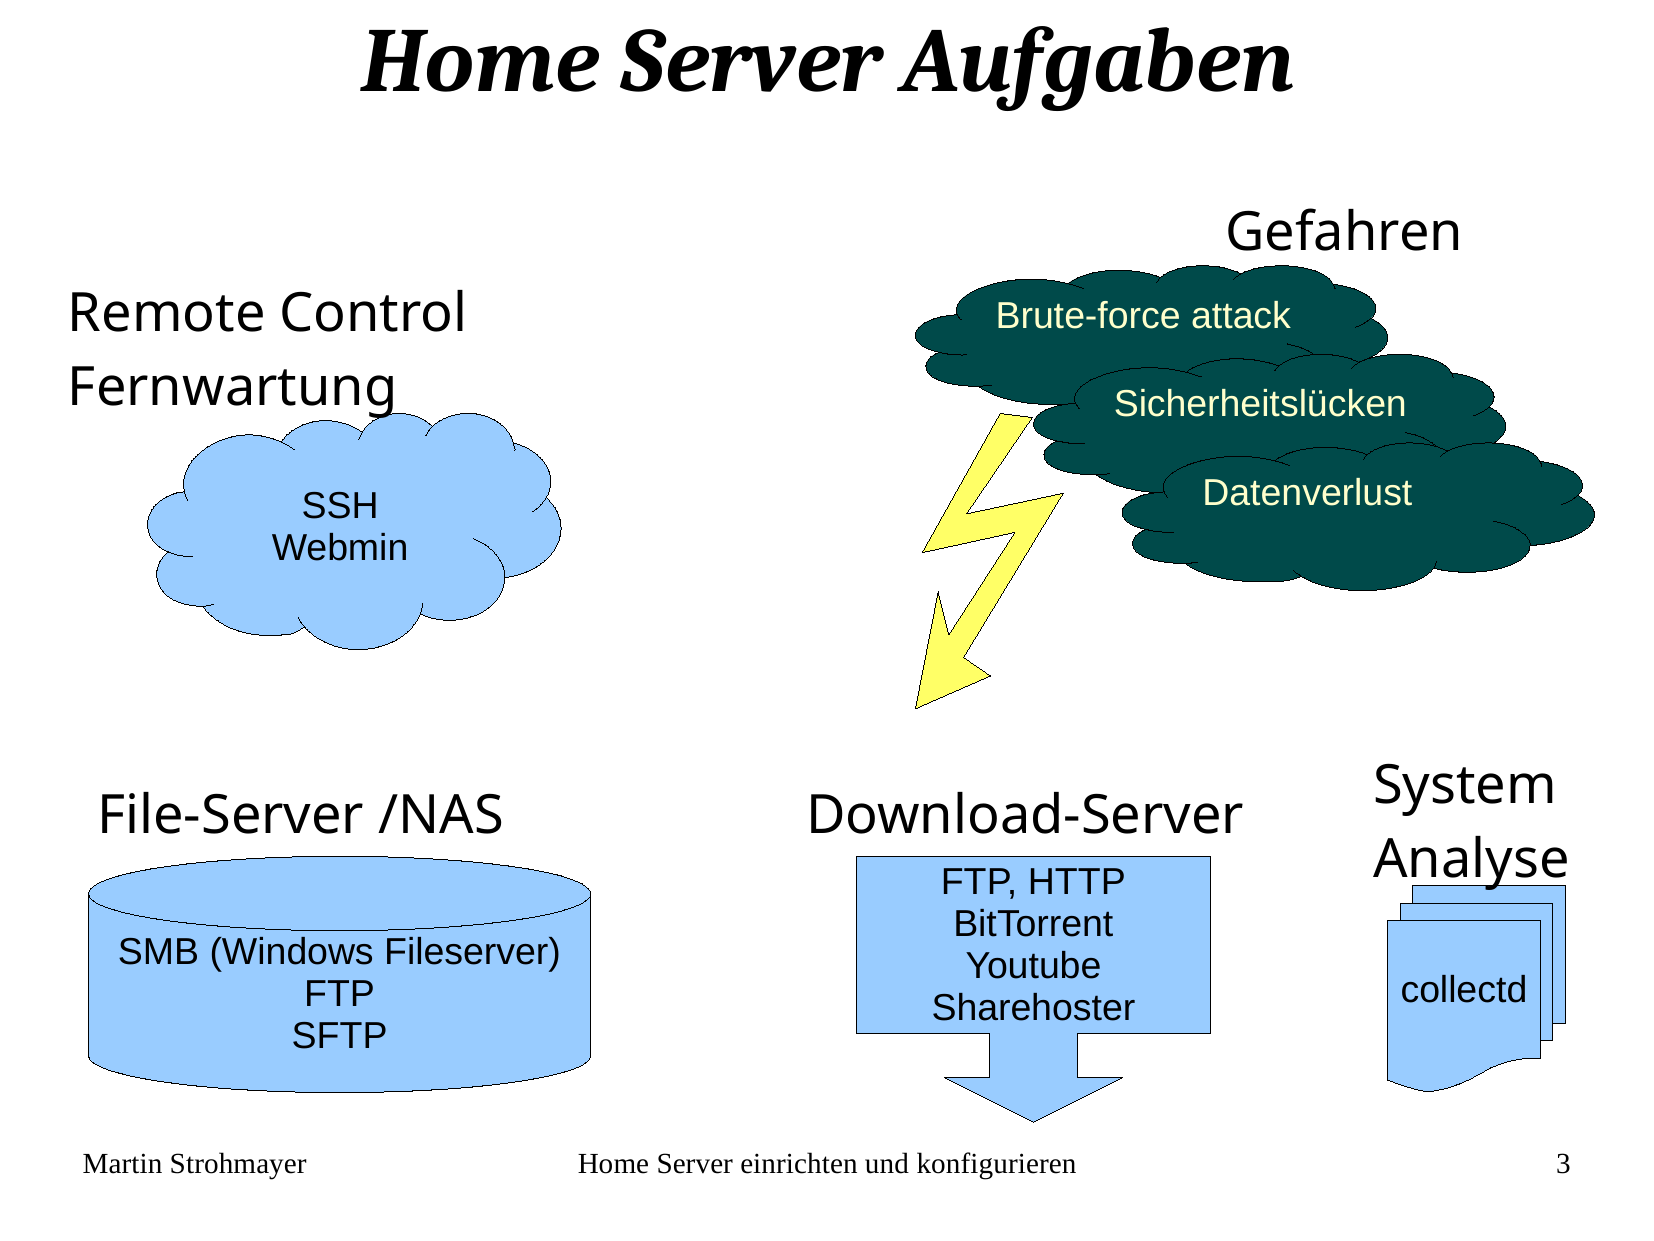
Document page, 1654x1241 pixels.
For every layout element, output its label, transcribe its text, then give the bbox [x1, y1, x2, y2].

text_box collectd [1387, 885, 1566, 1092]
text_box FTP, HTTP BitTorrent Youtube Sharehoster [856, 856, 1211, 1123]
text_box System Analyse [1358, 738, 1625, 885]
text_box Brute-force attack [916, 265, 1388, 405]
text_box Remote Control Fernwartung [53, 265, 916, 413]
text_box [915, 413, 1064, 709]
text_box Sicherheitslücken [1033, 354, 1506, 493]
text_box SSH Webmin [147, 413, 562, 650]
text_box Gefahren [1210, 185, 1512, 266]
text_box File-Server /NAS [82, 767, 591, 849]
title Home Server Aufgaben [3, 7, 1654, 116]
text_box Datenverlust [1122, 442, 1595, 591]
text_box Download-Server [791, 767, 1300, 878]
text_box SMB (Windows Fileserver) FTP SFTP [88, 856, 591, 1093]
